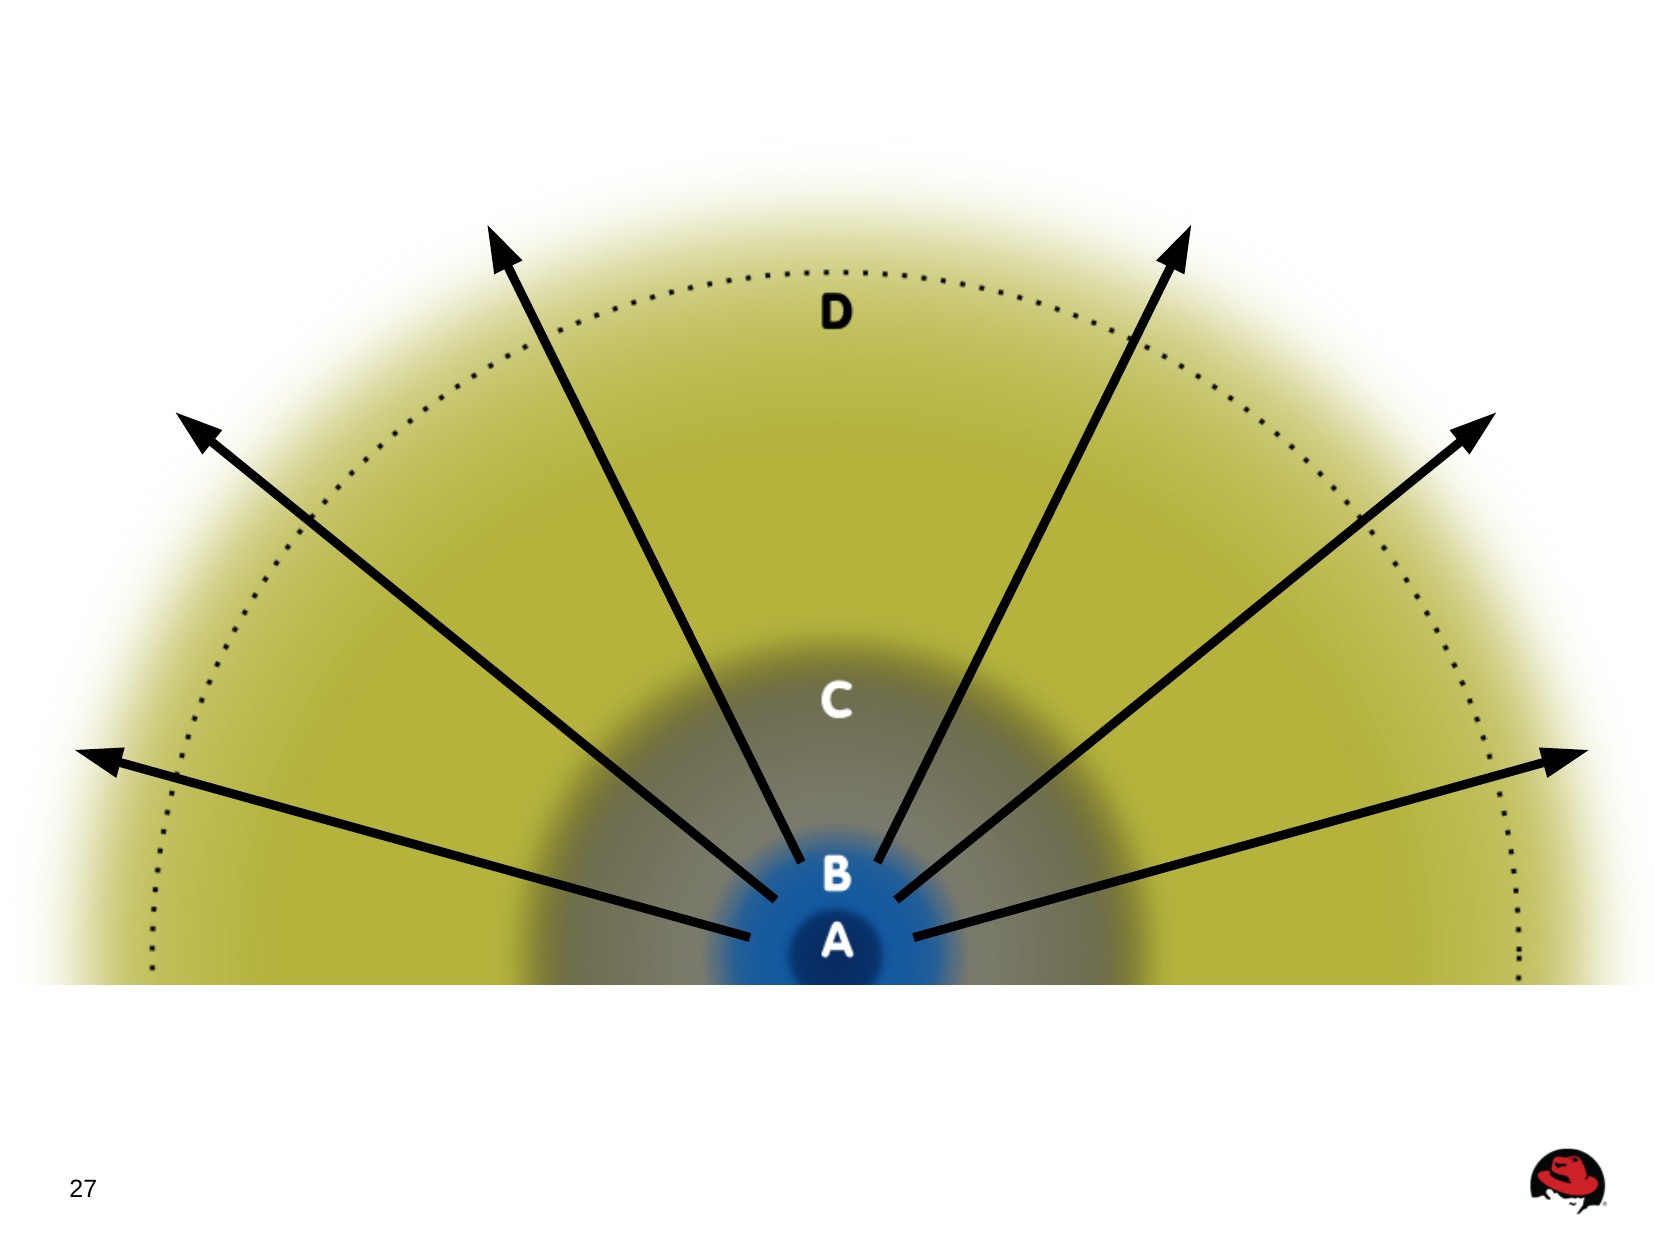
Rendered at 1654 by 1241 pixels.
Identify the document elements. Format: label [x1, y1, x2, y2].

picture [9, 129, 1654, 985]
picture [1529, 1146, 1613, 1224]
